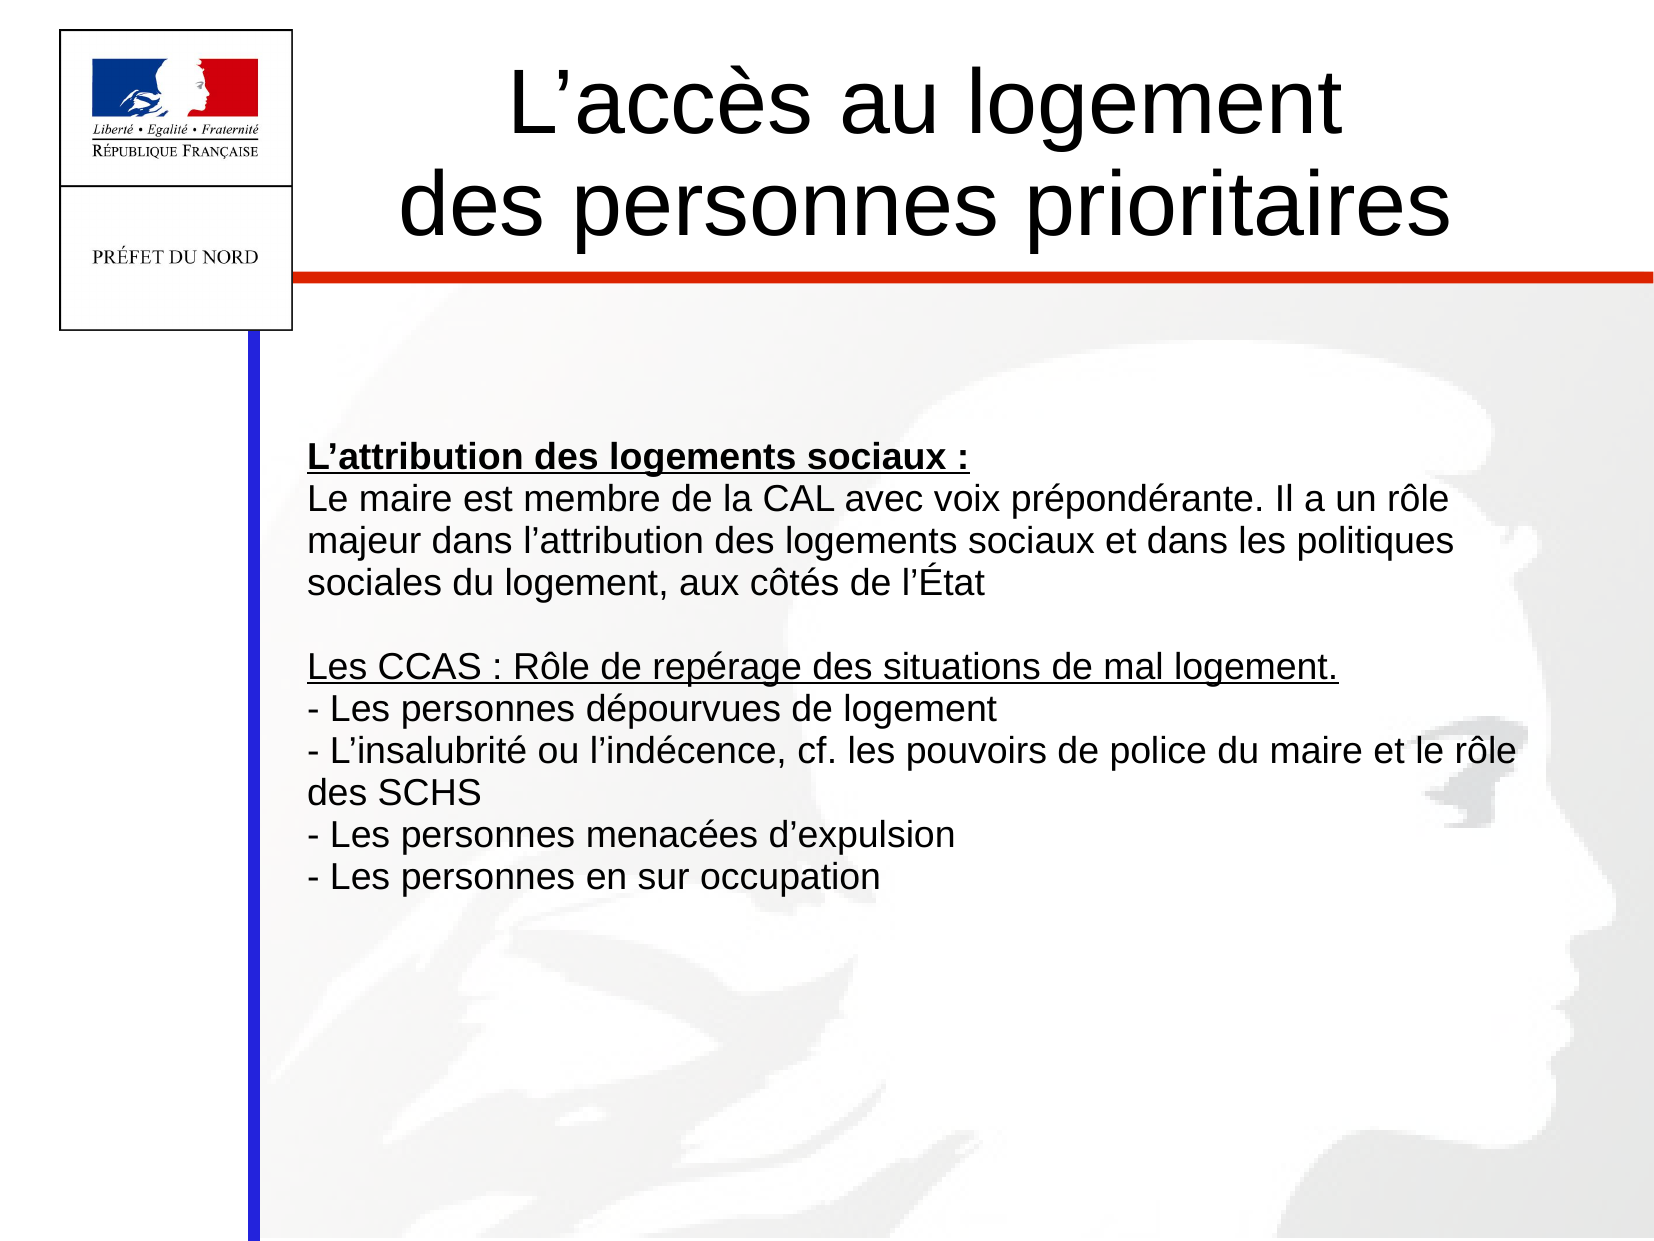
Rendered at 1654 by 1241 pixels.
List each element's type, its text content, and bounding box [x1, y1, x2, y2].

subtitle L’attribution des logements sociaux : Le maire est membre de la CAL avec voix prépondérante. Il a un rôle majeur dans l’attribution des logements sociaux et dans les politiques sociales du logement, aux côtés de l’État Les CCAS : Rôle de repérage des situations de mal logement. - Les personnes dépourvues de logement - L’insalubrité ou l’indécence, cf. les pouvoirs de police du maire et le rôle des SCHS - Les personnes menacées d’expulsion - Les personnes en sur occupation [307, 307, 1574, 1027]
text_box [248, 331, 260, 1241]
picture [59, 29, 1654, 1238]
title L’accès au logement des personnes prioritaires [307, 49, 1571, 257]
text_box [293, 271, 1654, 284]
